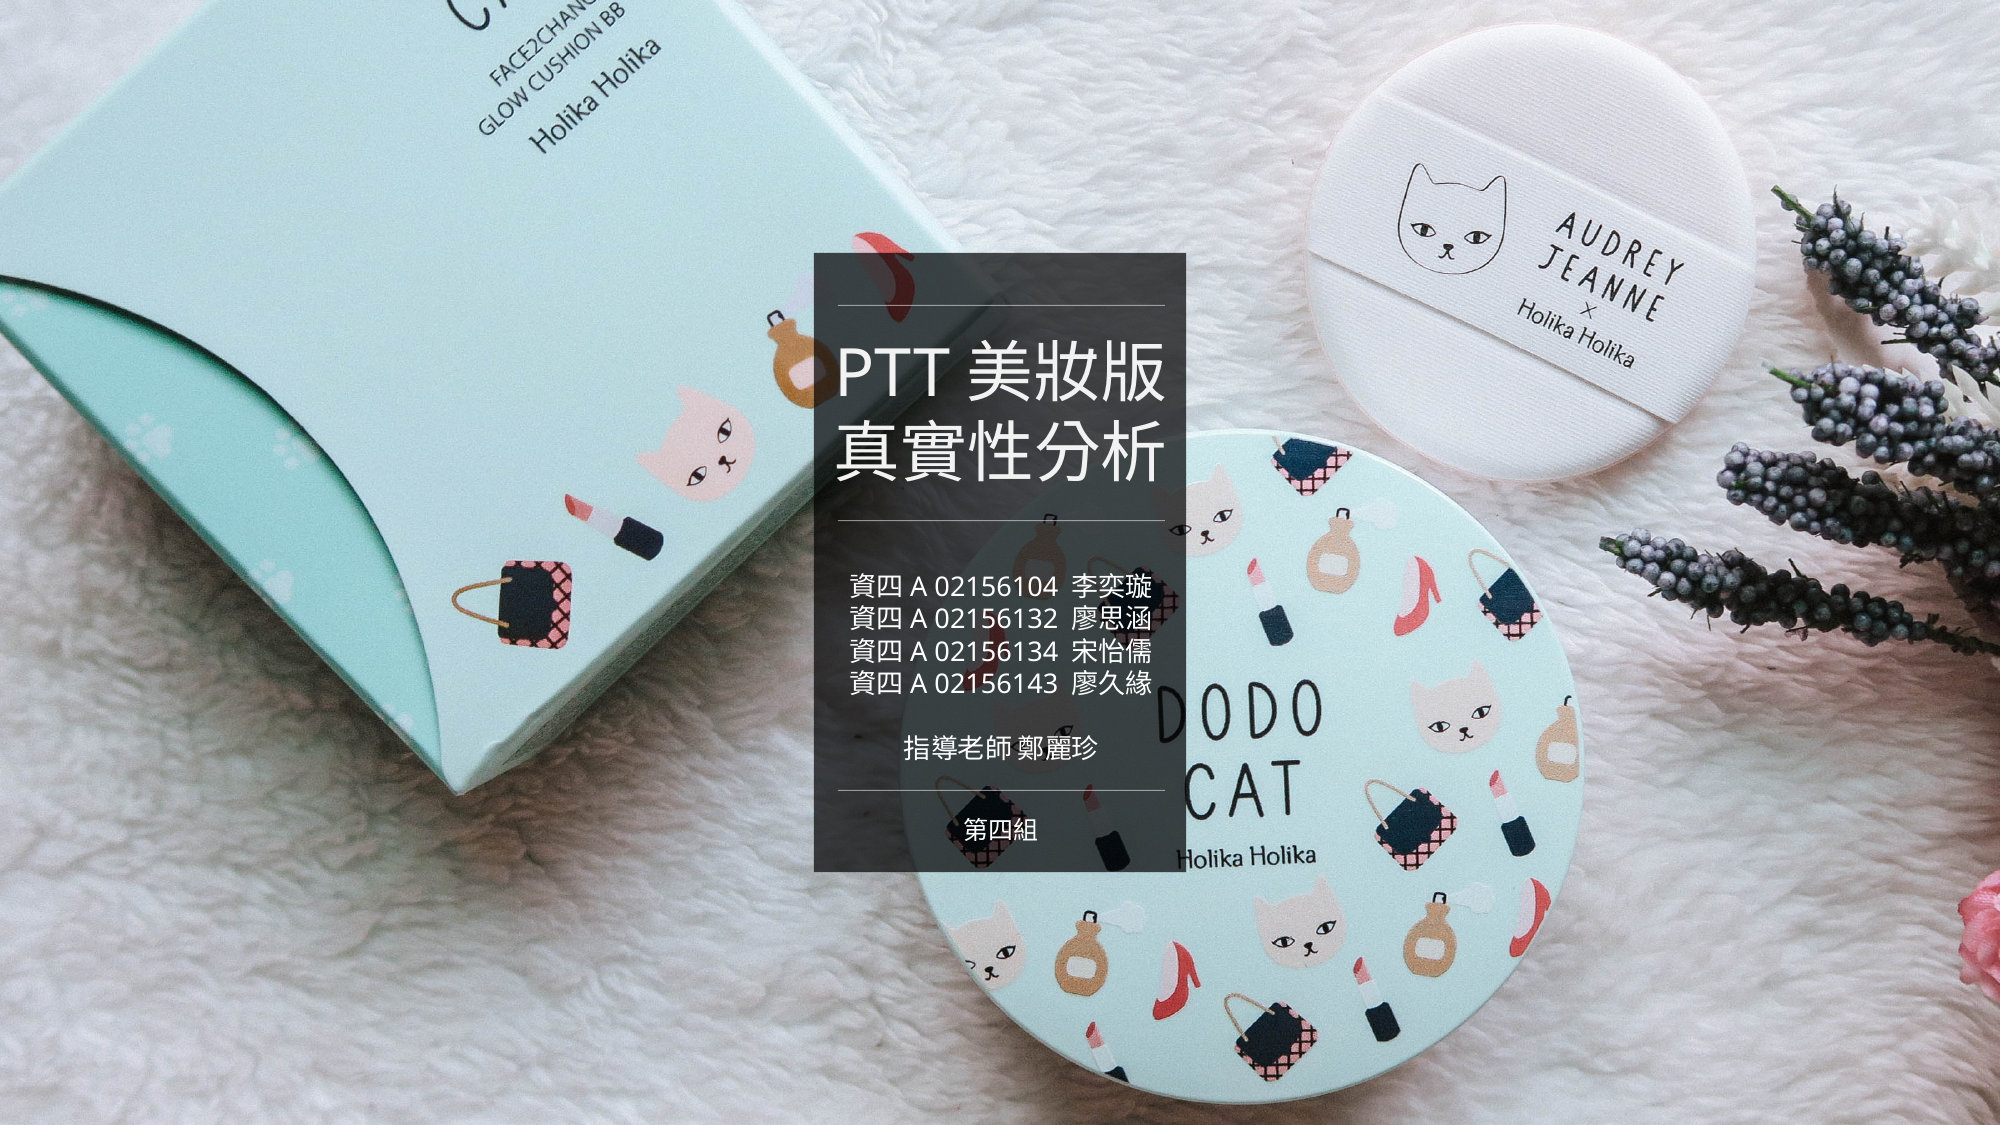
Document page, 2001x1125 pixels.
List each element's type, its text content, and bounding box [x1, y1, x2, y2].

text_box [814, 499, 1186, 872]
text_box PTT美妝版 真實性分析 [794, 322, 1208, 499]
text_box [814, 253, 1186, 322]
text_box 第四組 [820, 807, 1182, 853]
text_box 資四A 02156104 李奕璇 資四A 02156132 廖思涵 資四A 02156134 宋怡儒 資四A 02156143 廖久緣 指導老師 鄭麗珍 [820, 561, 1182, 774]
picture [0, 0, 2000, 1125]
